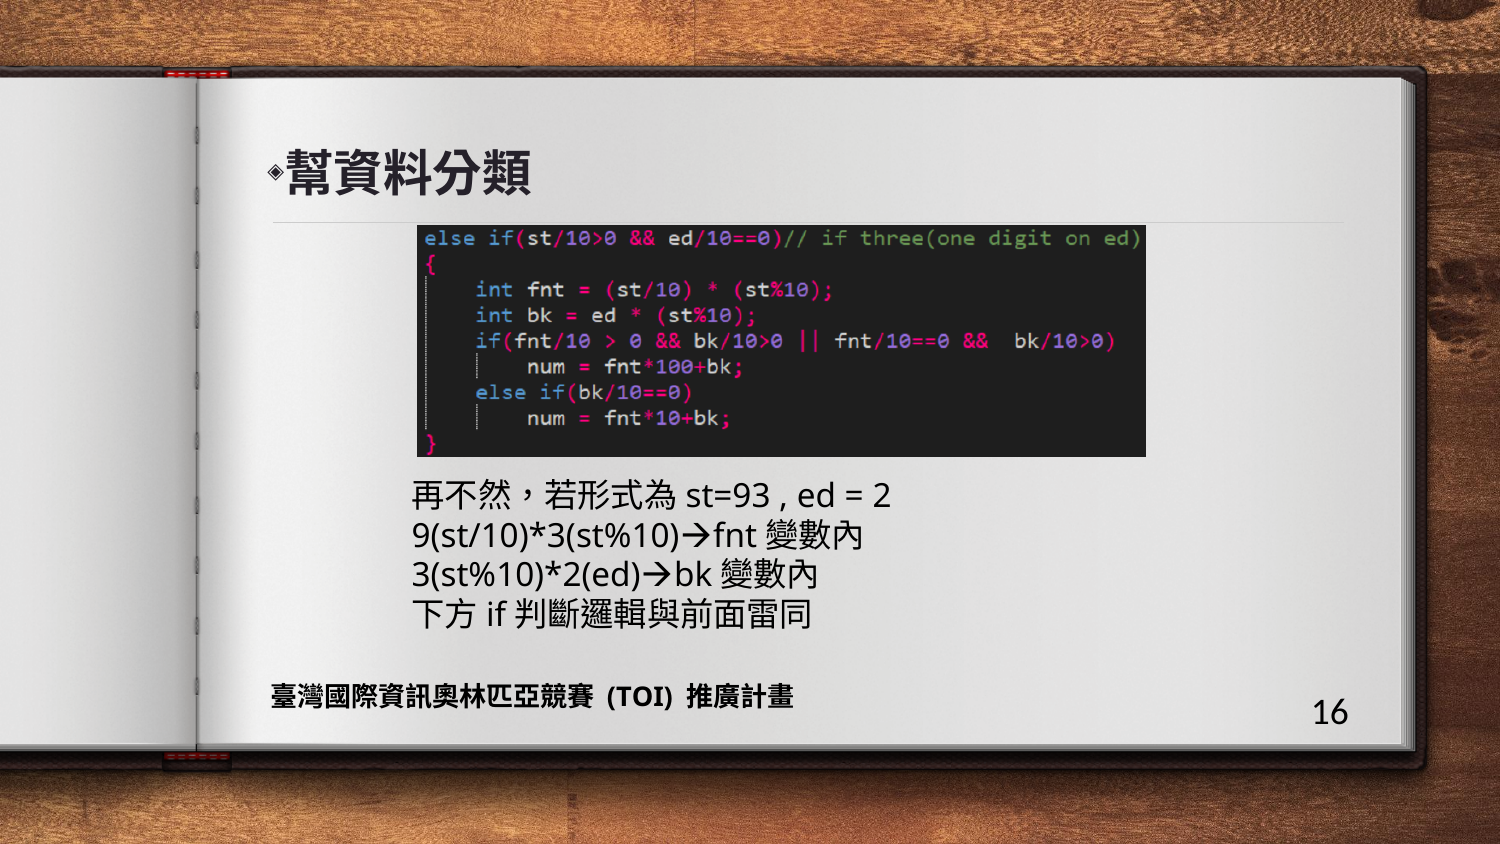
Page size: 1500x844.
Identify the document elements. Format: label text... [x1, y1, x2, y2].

list 幫資料分類 [252, 126, 1194, 216]
text_box 再不然，若形式為st=93 , ed = 2 9(st/10)*3(st%10)fnt變數內 3(st%10)*2(ed)bk變數內 下方if判斷邏輯與前面雷同 [396, 466, 1260, 643]
picture [417, 225, 1146, 457]
text_box [1295, 672, 1386, 737]
